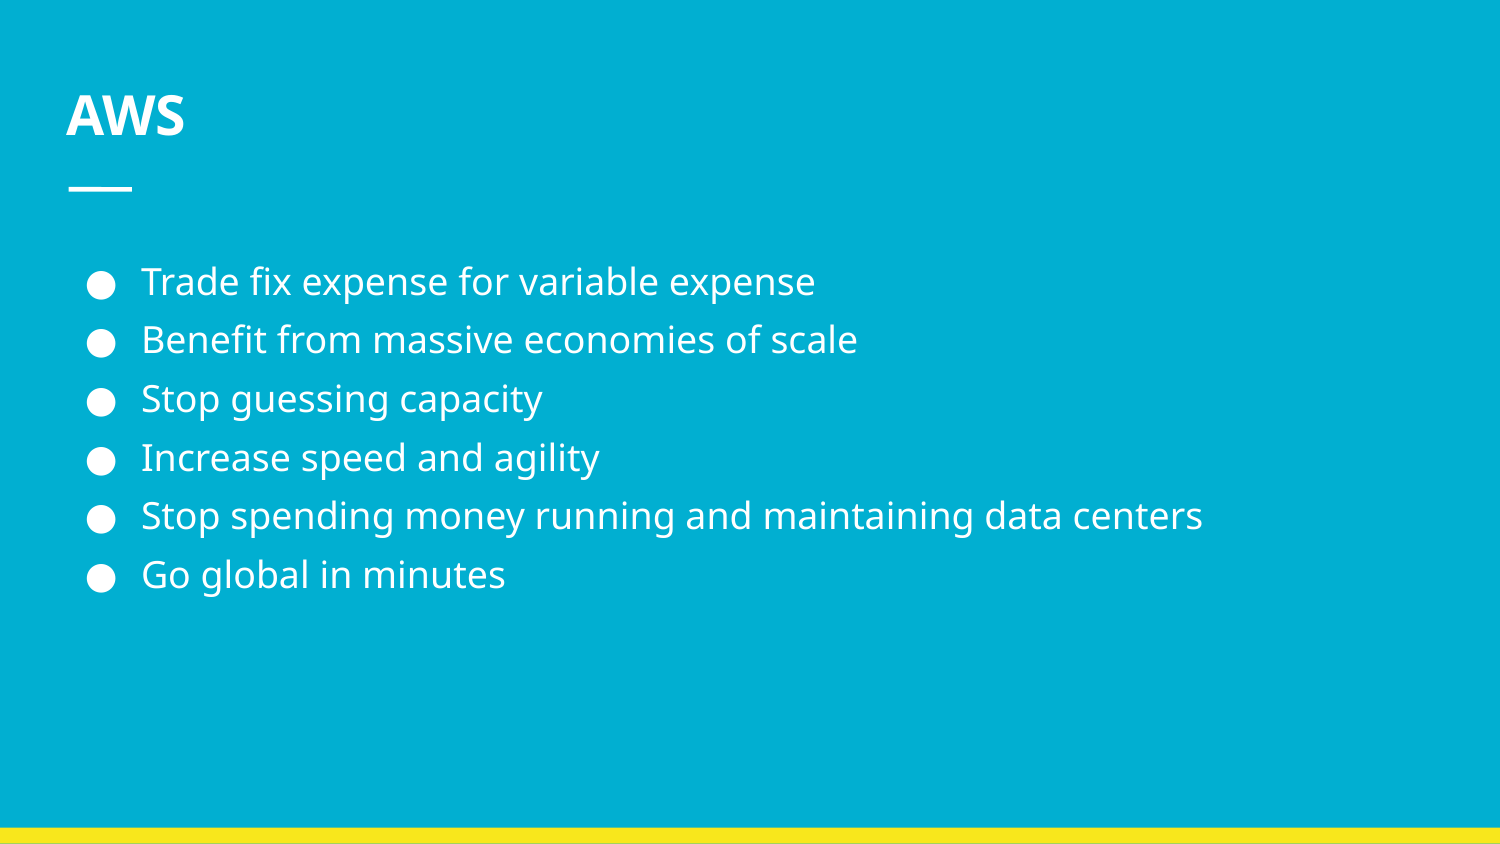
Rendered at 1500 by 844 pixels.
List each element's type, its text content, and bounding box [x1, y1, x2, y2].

list Trade fix expense for variable expense Benefit from massive economies of scale Stop guessing capacity Increase speed and agility Stop spending money running and maintaining data centers Go global in minutes [51, 232, 1449, 750]
title AWS [51, 61, 1449, 167]
